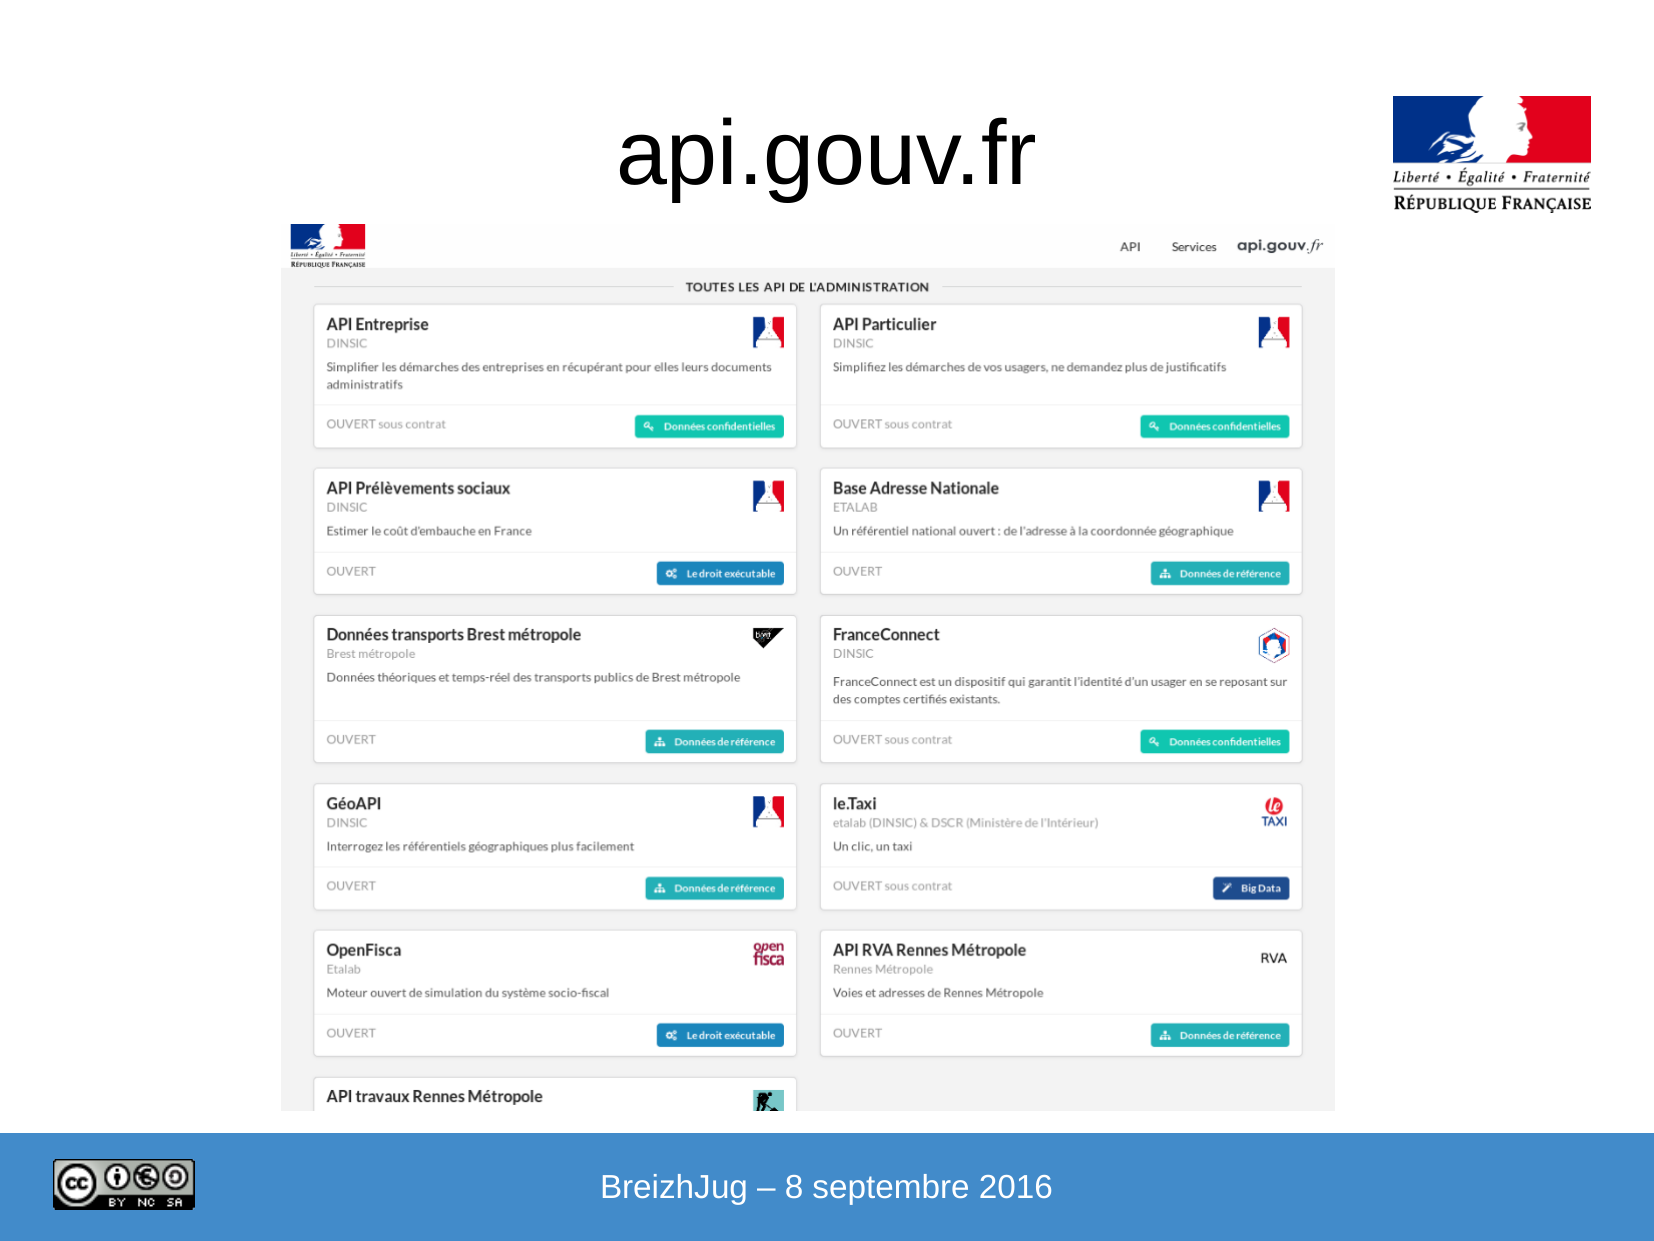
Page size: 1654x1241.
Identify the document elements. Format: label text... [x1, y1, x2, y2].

picture [281, 224, 1335, 1111]
title api.gouv.fr [82, 49, 1571, 257]
picture [1393, 96, 1591, 213]
picture [53, 1159, 195, 1210]
